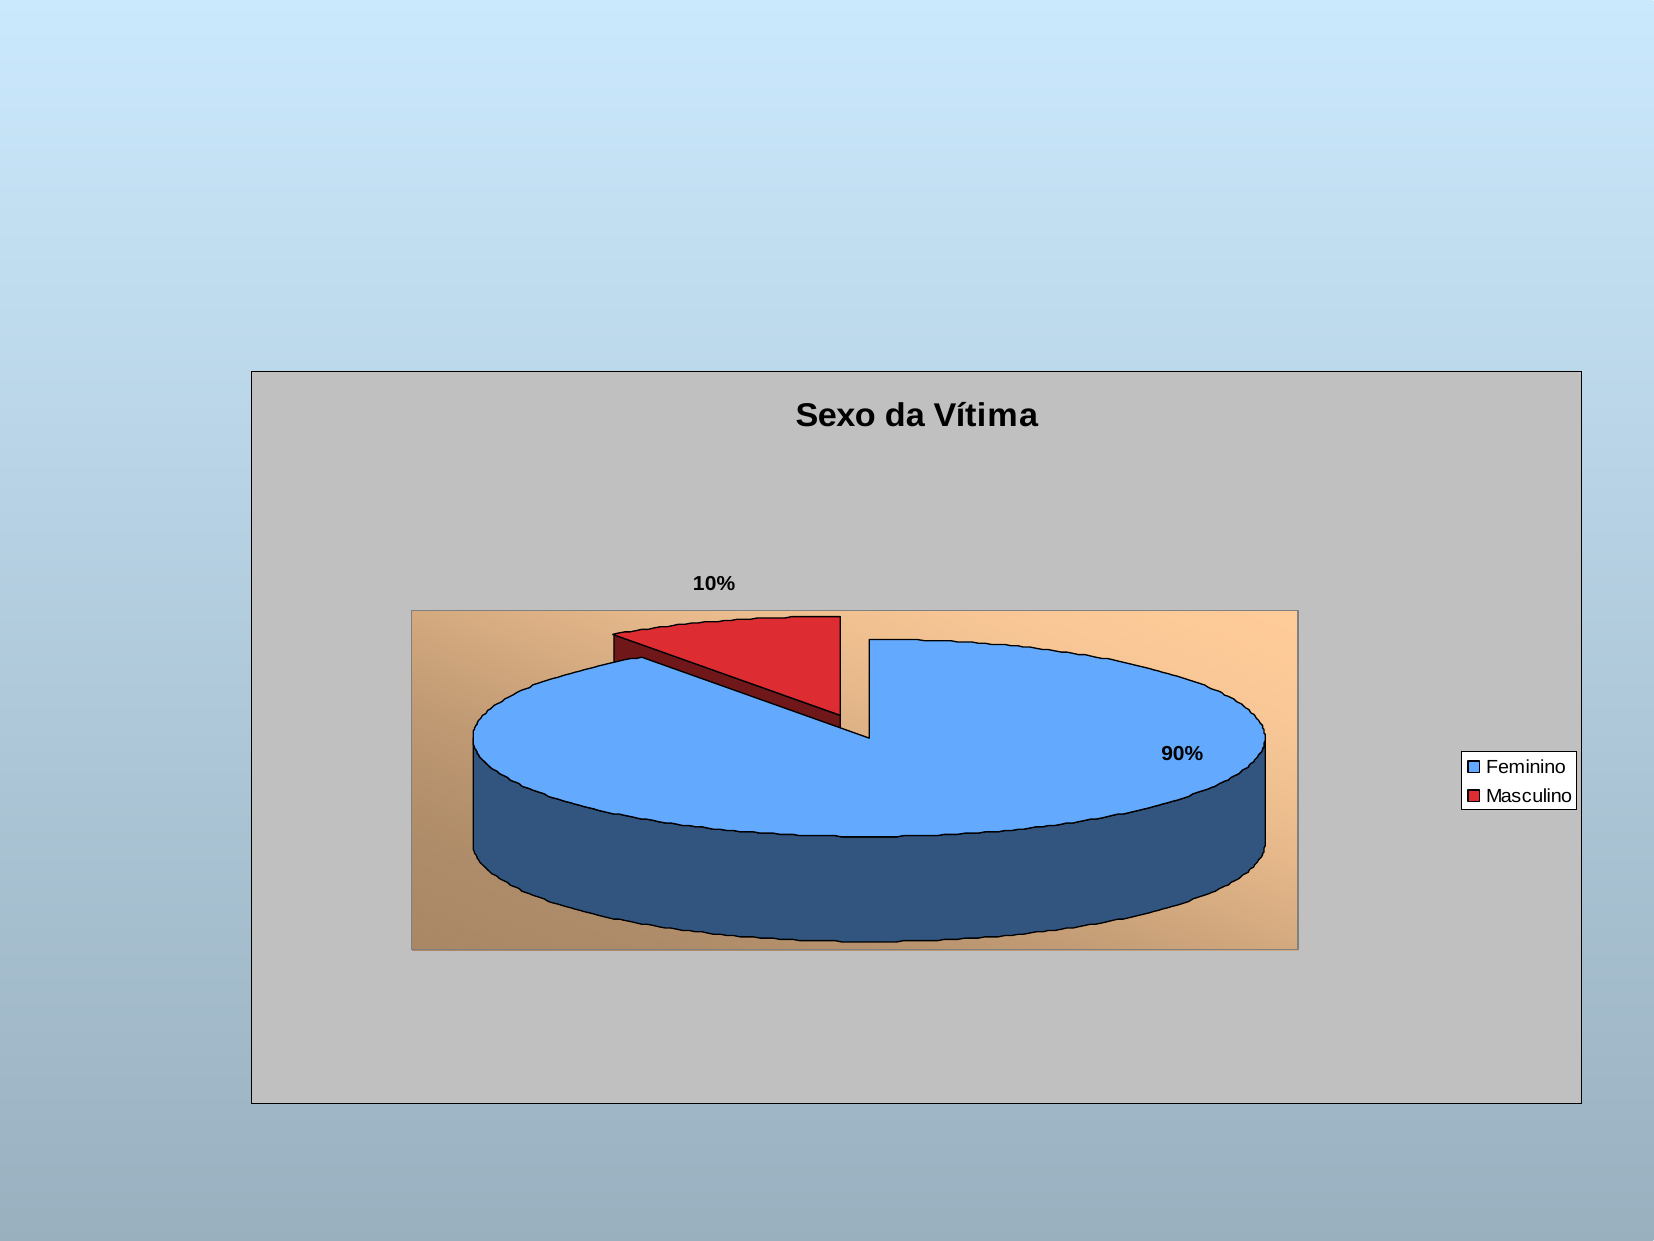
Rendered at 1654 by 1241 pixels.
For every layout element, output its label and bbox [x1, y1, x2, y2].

chart [244, 364, 1589, 1109]
